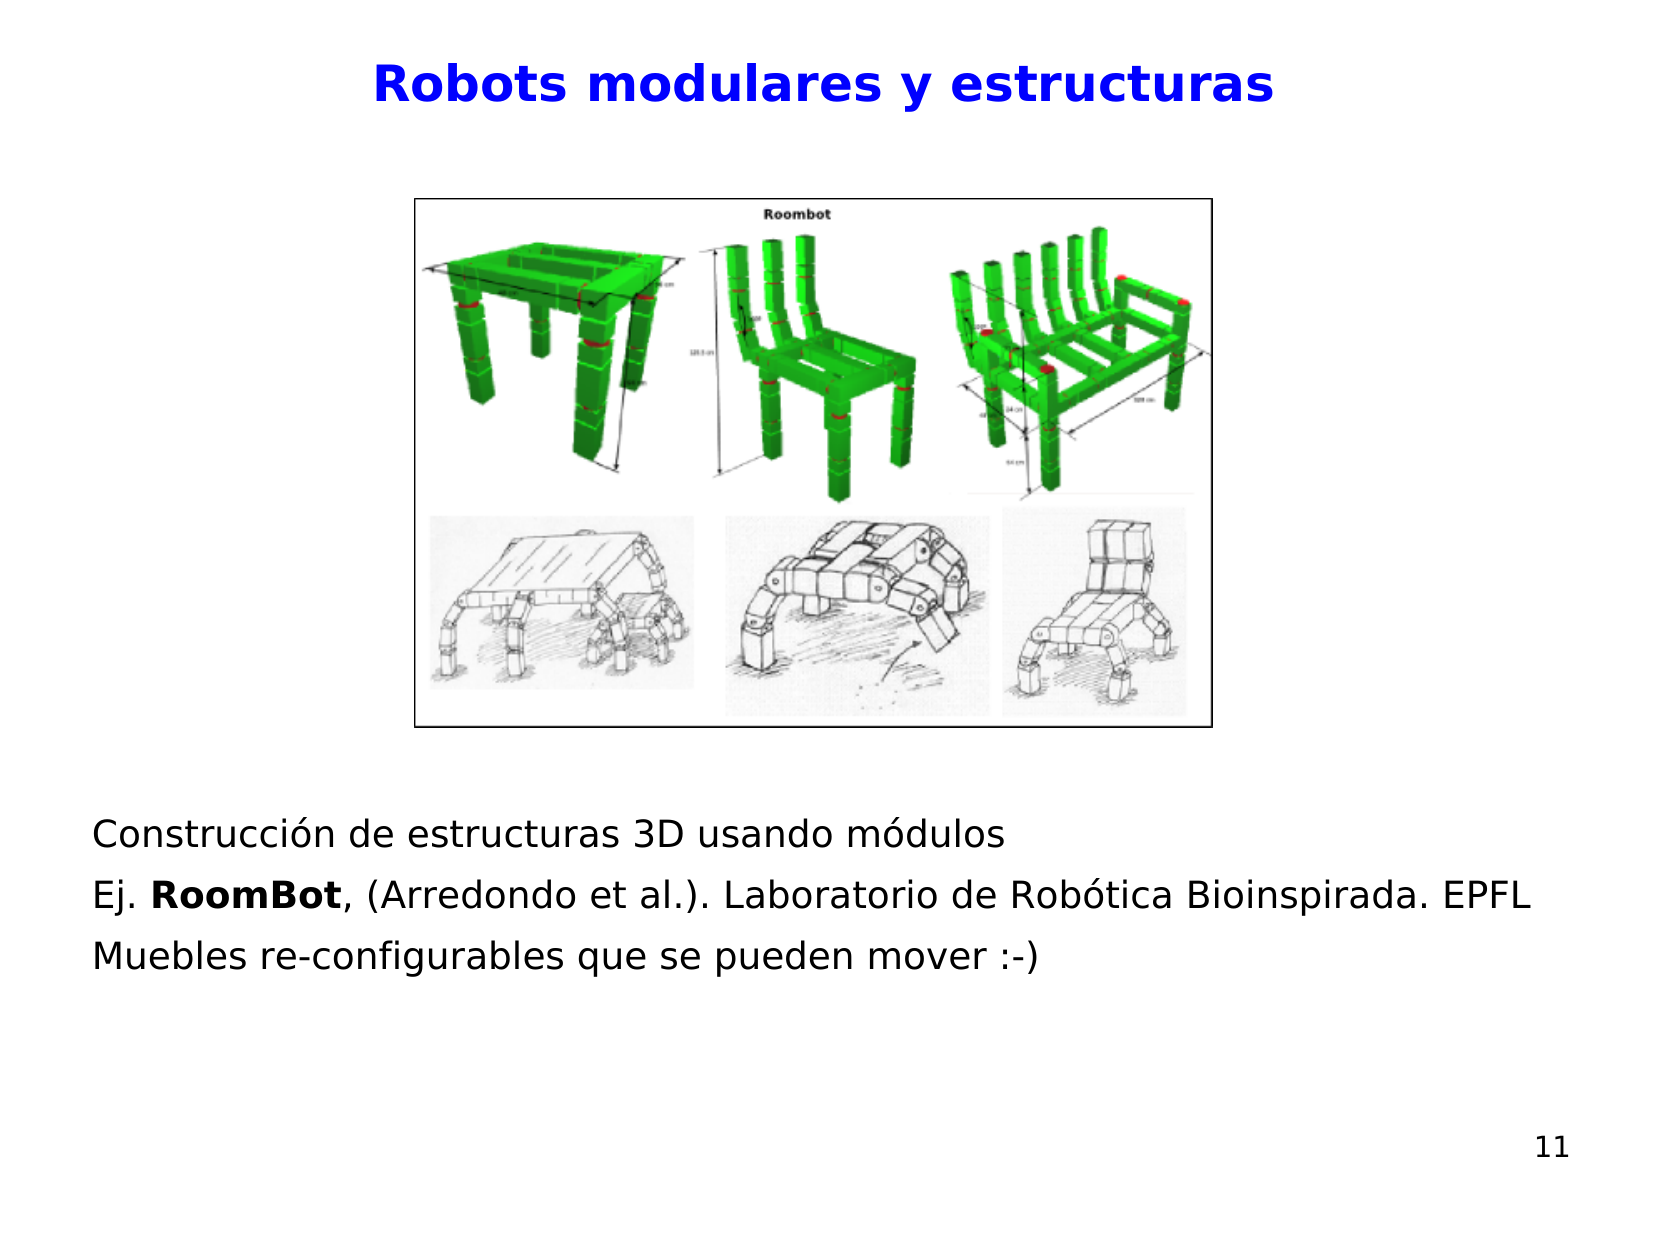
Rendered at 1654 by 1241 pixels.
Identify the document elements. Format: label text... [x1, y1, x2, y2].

picture [414, 198, 1213, 729]
text_box Robots modulares y estructuras [357, 47, 1292, 121]
text_box Construcción de estructuras 3D usando módulos Ej. RoomBot, (Arredondo et al.). Laboratorio de Robótica Bioinspirada. EPFL Muebles re-configurables que se pueden mover :-) [65, 805, 1561, 986]
